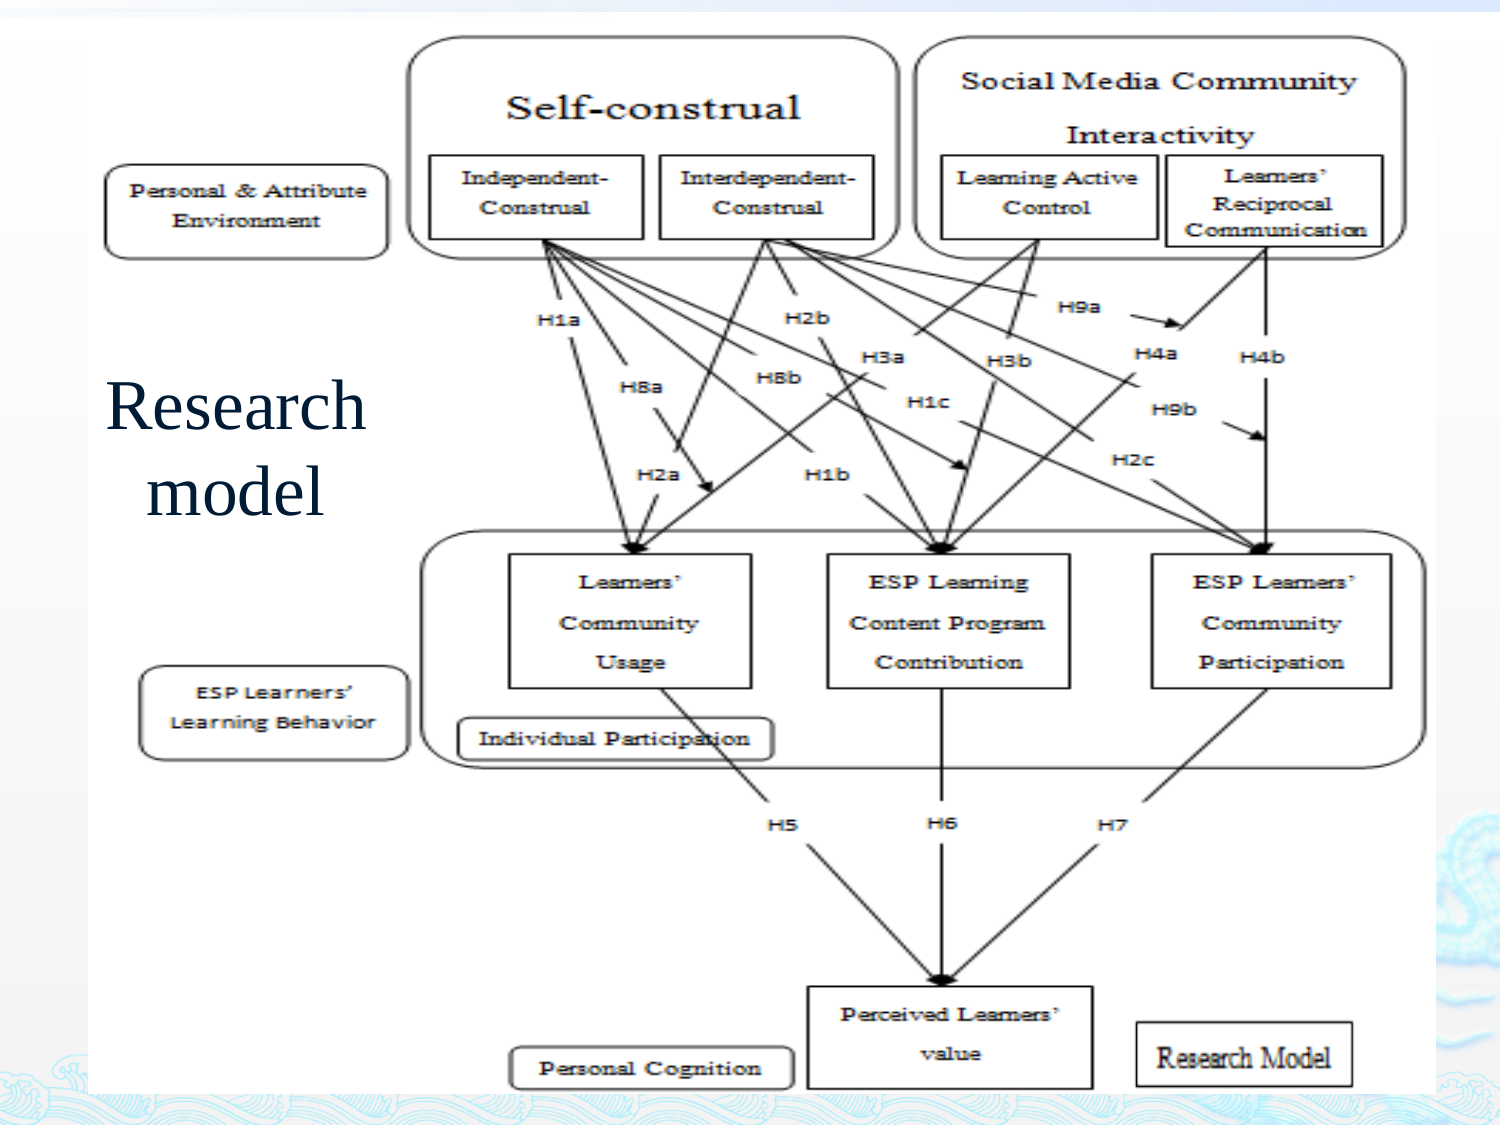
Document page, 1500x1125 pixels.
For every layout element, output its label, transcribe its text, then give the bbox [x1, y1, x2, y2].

picture [0, 30, 1500, 1125]
text_box Research model [41, 349, 432, 538]
